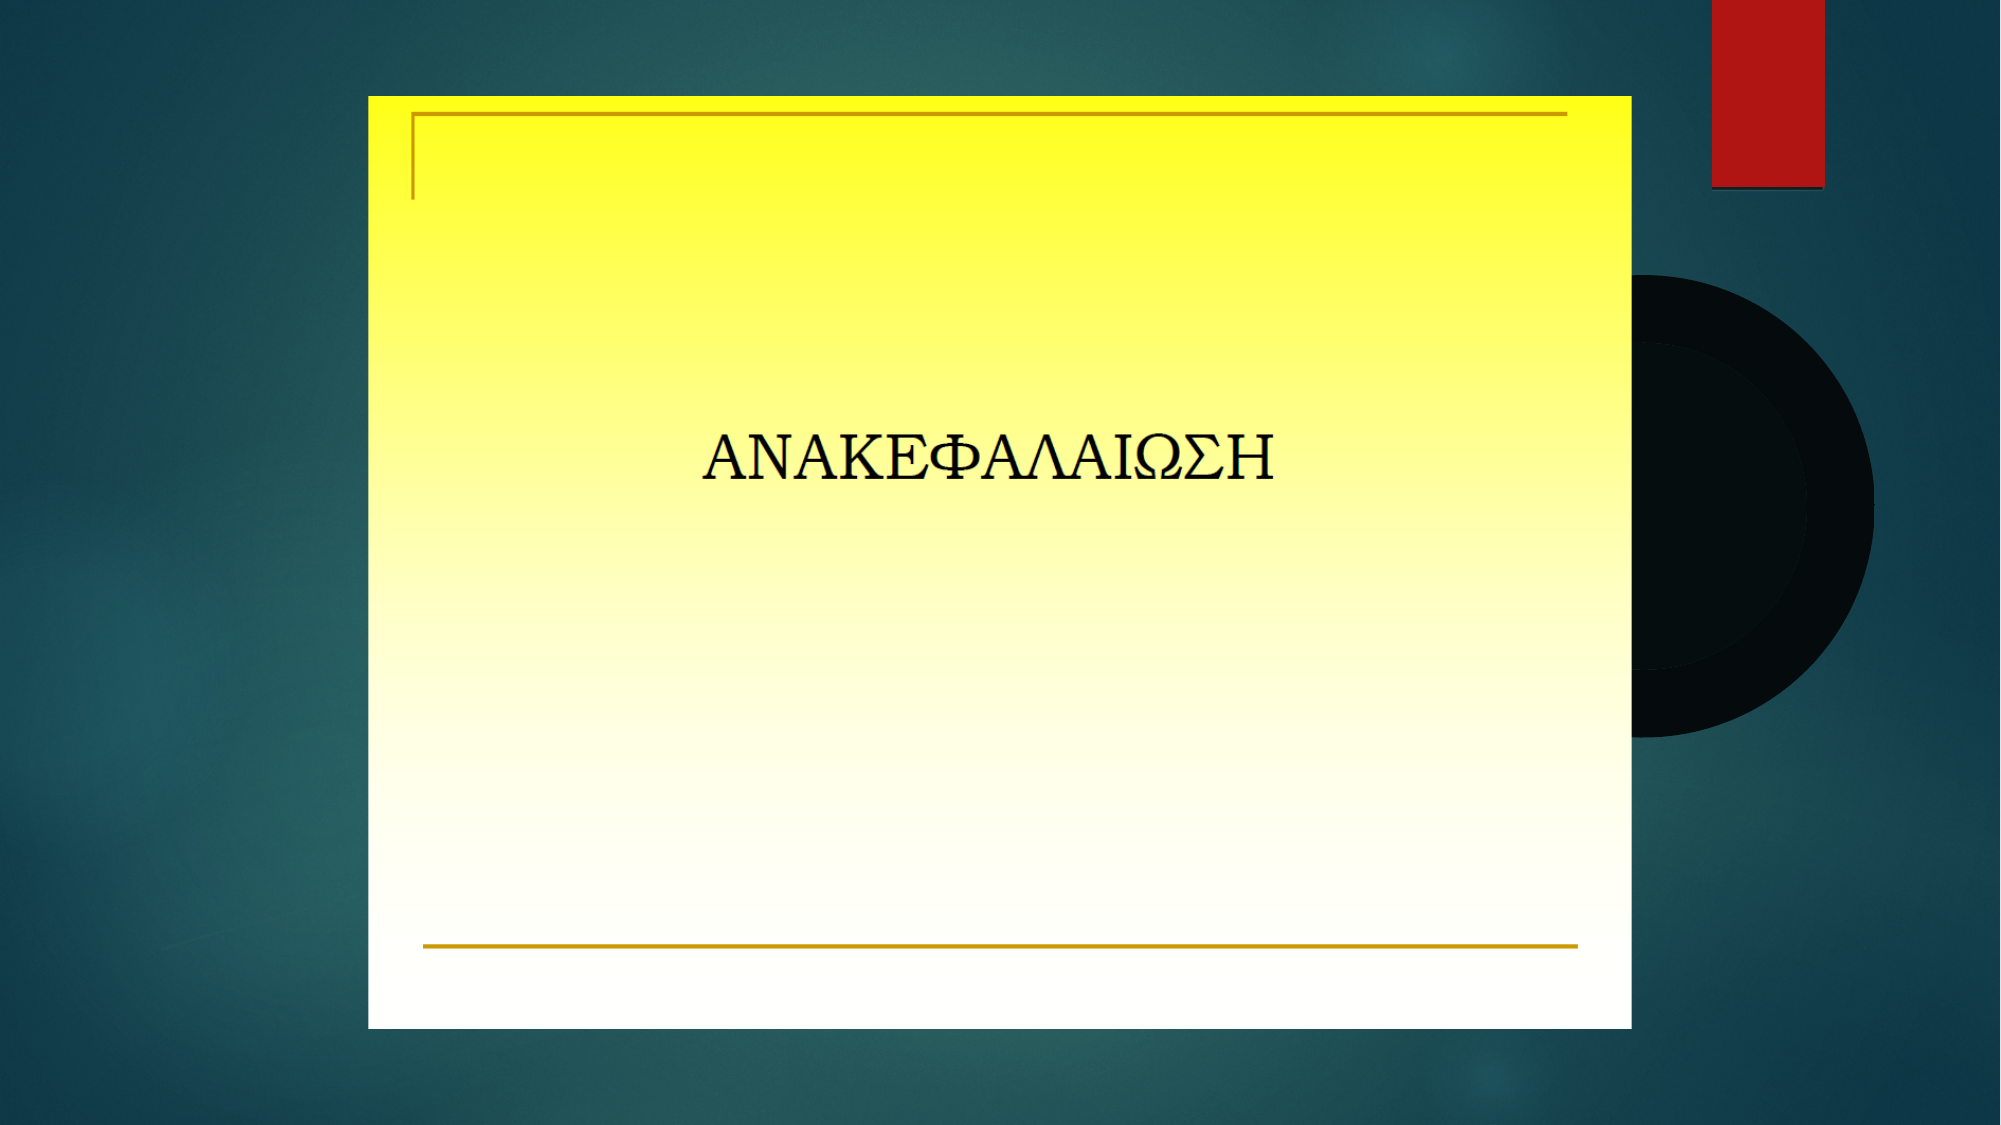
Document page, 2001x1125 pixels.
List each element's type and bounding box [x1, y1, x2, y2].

picture [368, 96, 1632, 1029]
